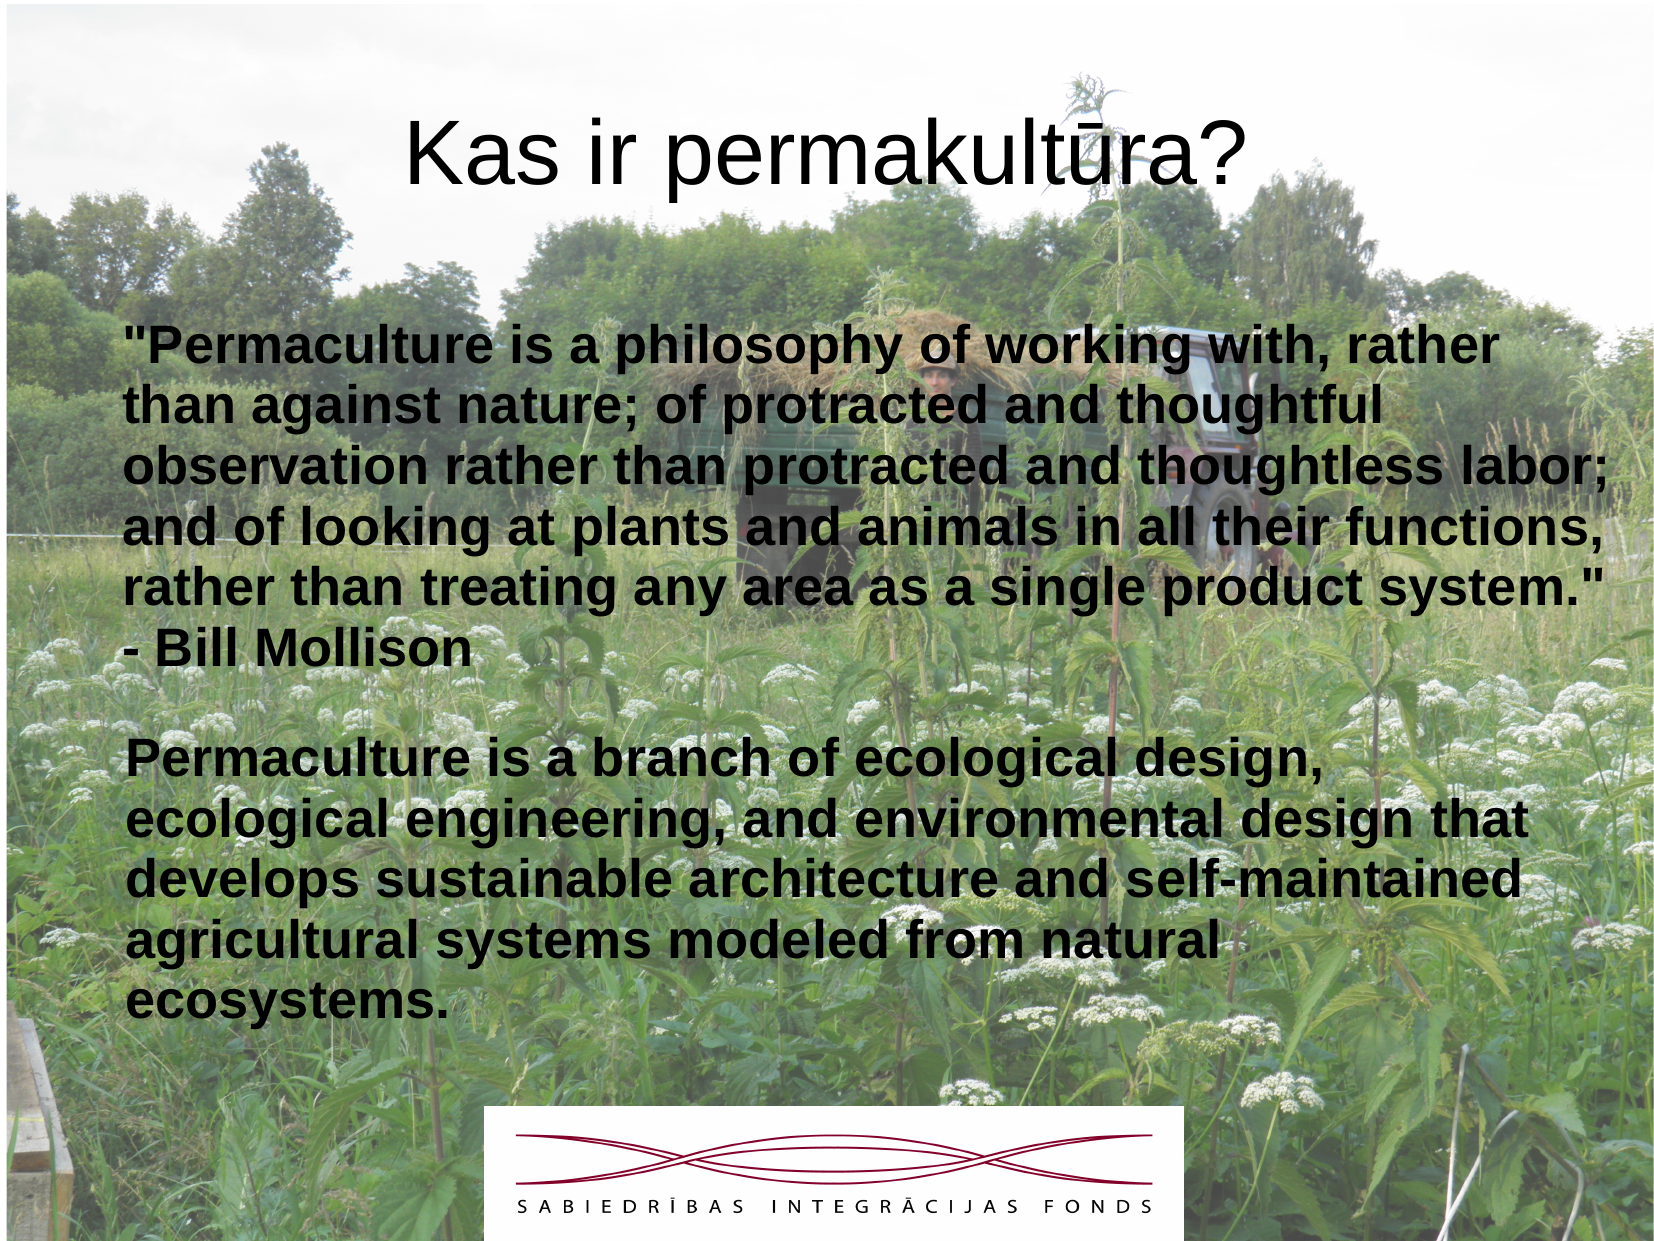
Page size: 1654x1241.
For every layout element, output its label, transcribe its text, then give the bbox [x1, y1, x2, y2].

picture [484, 1106, 1184, 1241]
title Kas ir permakultūra? [82, 49, 1571, 257]
text_box Permaculture is a branch of ecological design, ecological engineering, and environmental design that develops sustainable architecture and self-maintained agricultural systems modeled from natural ecosystems. [110, 720, 1571, 1099]
text_box "Permaculture is a philosophy of working with, rather than against nature; of protracted and thoughtful observation rather than protracted and thoughtless labor; and of looking at plants and animals in all their functions, rather than treating any area as a single product system." - Bill Mollison [107, 307, 1630, 694]
